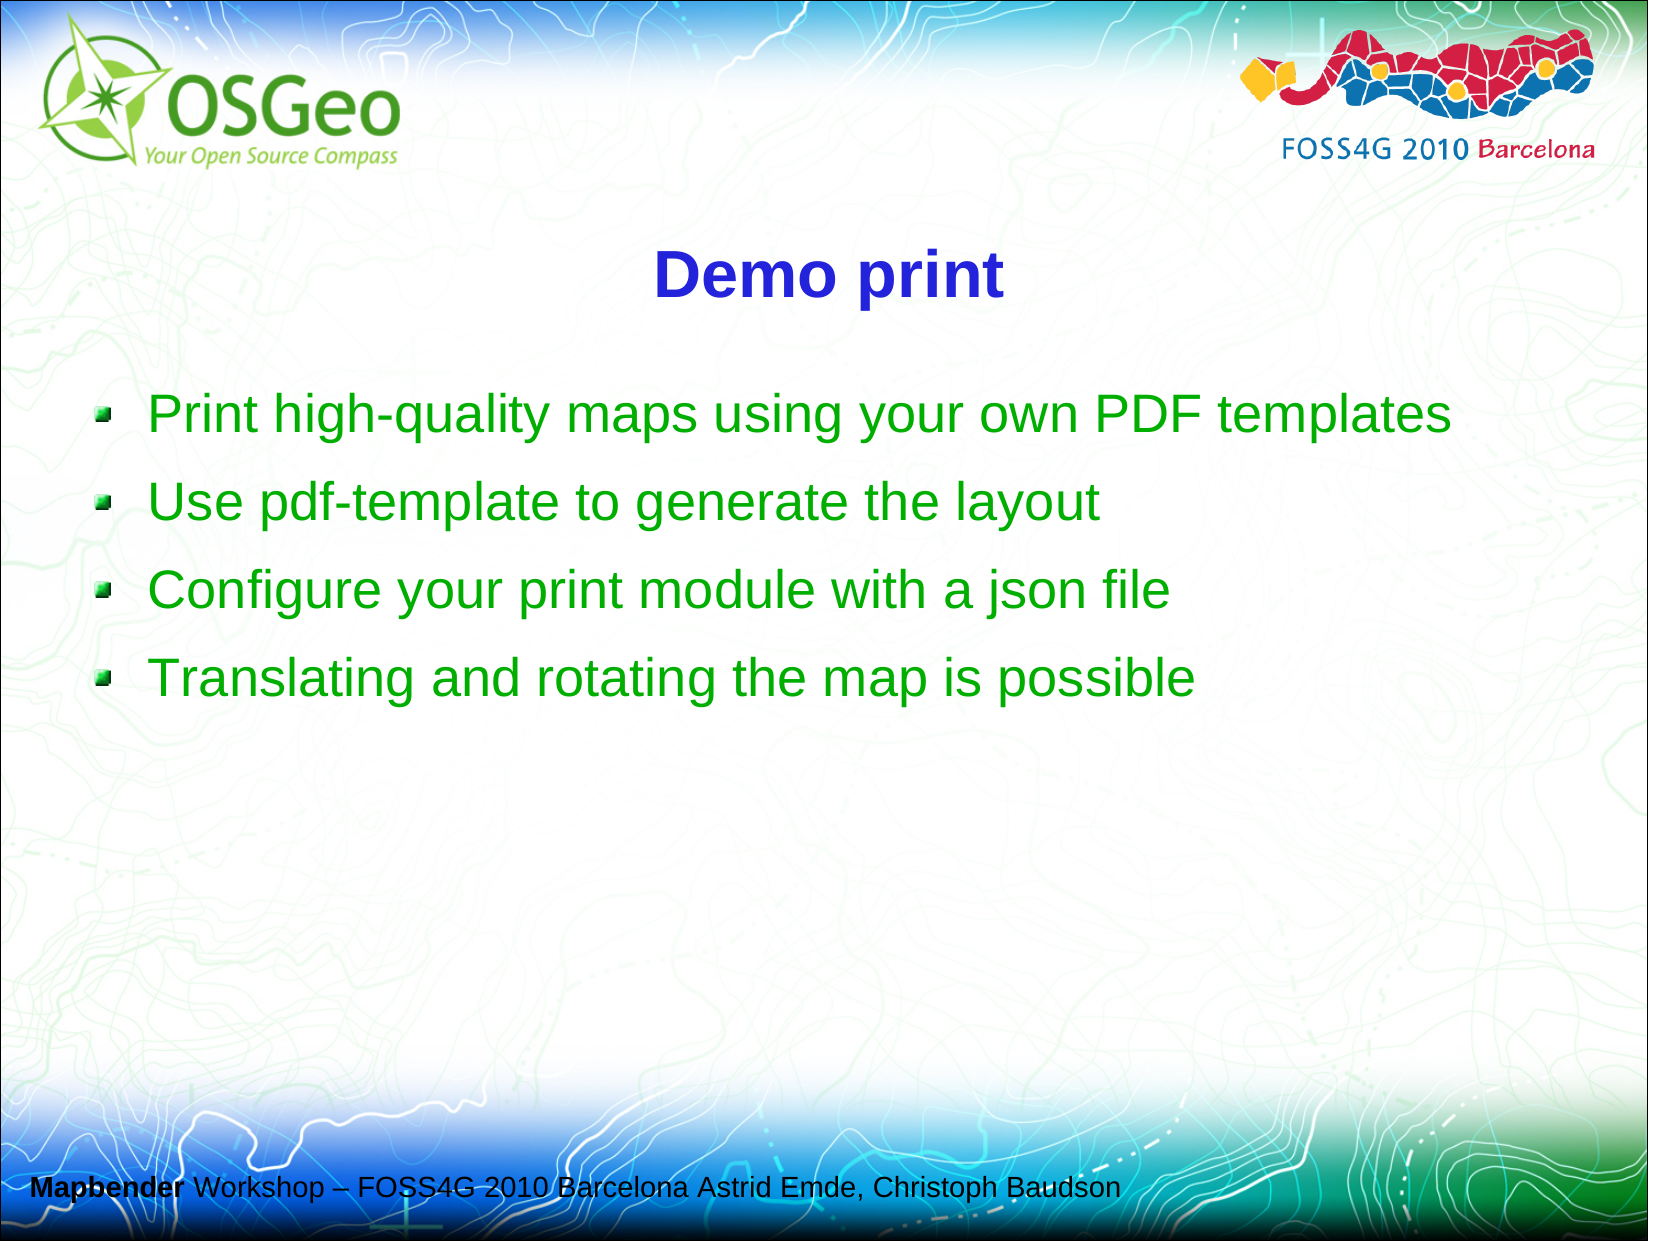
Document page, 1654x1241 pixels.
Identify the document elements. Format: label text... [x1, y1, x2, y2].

title Demo print [82, 208, 1571, 342]
list Print high-quality maps using your own PDF templates Use pdf-template to generate the layout Configure your print module with a json file Translating and rotating the map is possible [76, 383, 1565, 1188]
picture [1, 1, 1647, 1240]
